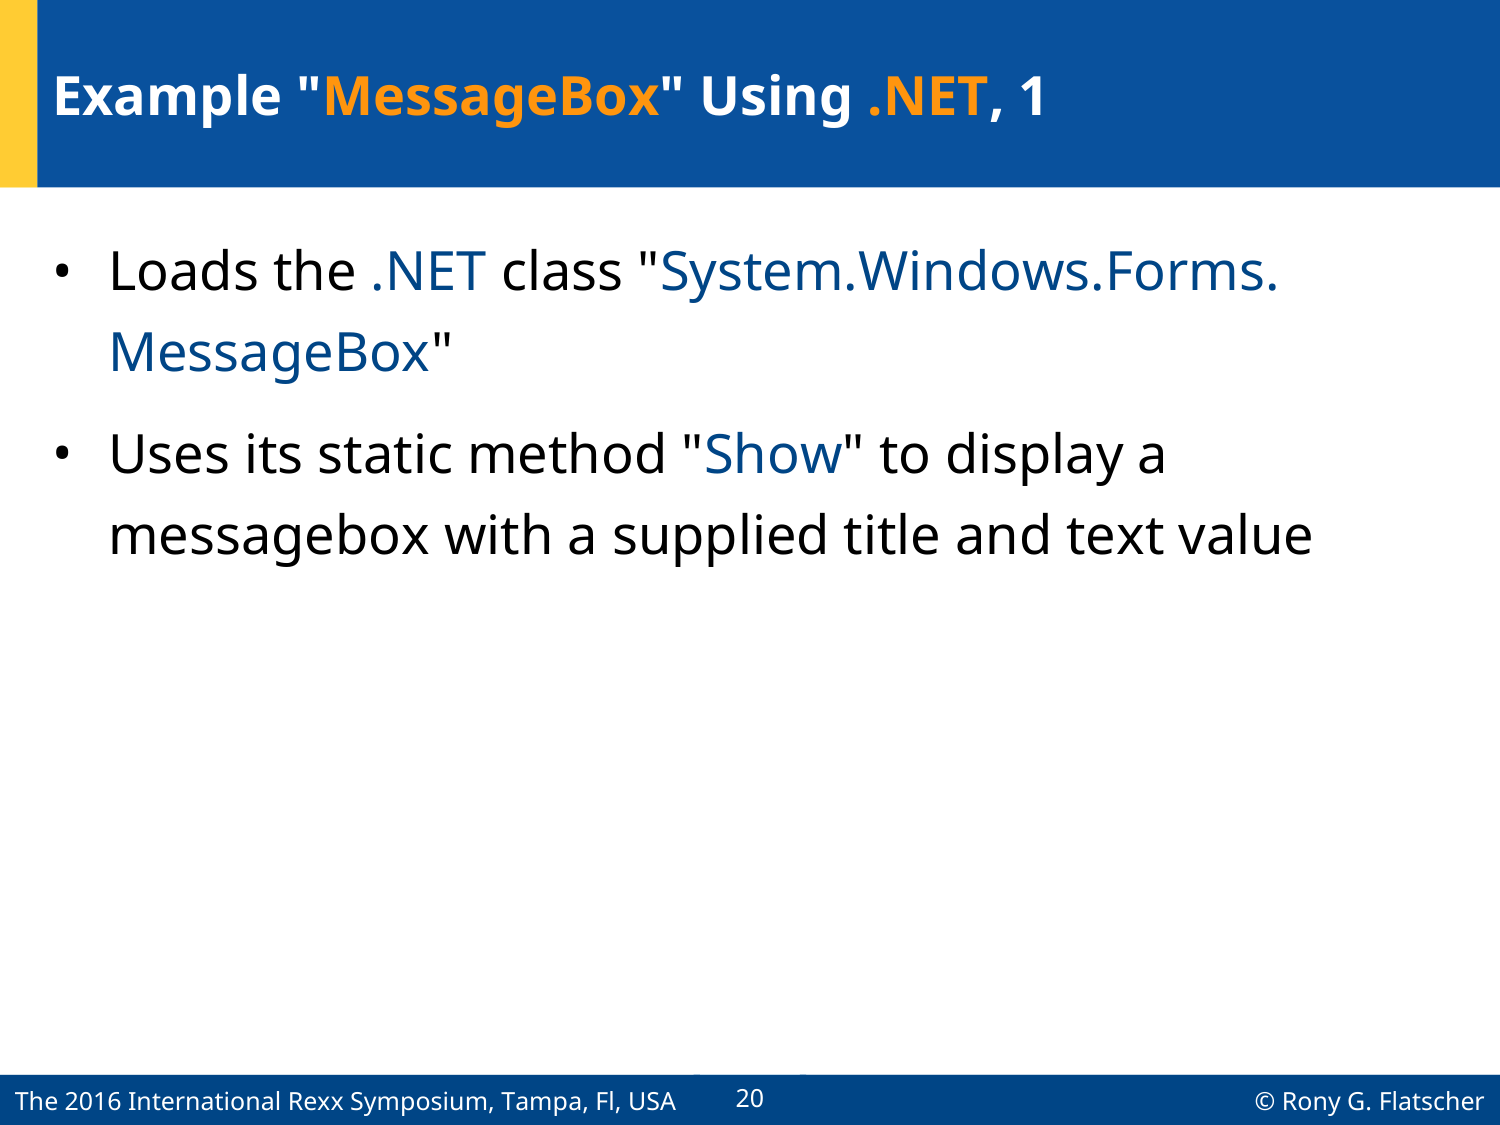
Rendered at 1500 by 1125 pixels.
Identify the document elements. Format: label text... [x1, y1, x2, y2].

list Loads the .NET class "System.Windows.Forms. MessageBox" Uses its static method "Show" to display a messagebox with a supplied title and text value [37, 212, 1500, 1051]
title Example "MessageBox" Using .NET, 1 [37, 0, 1500, 188]
